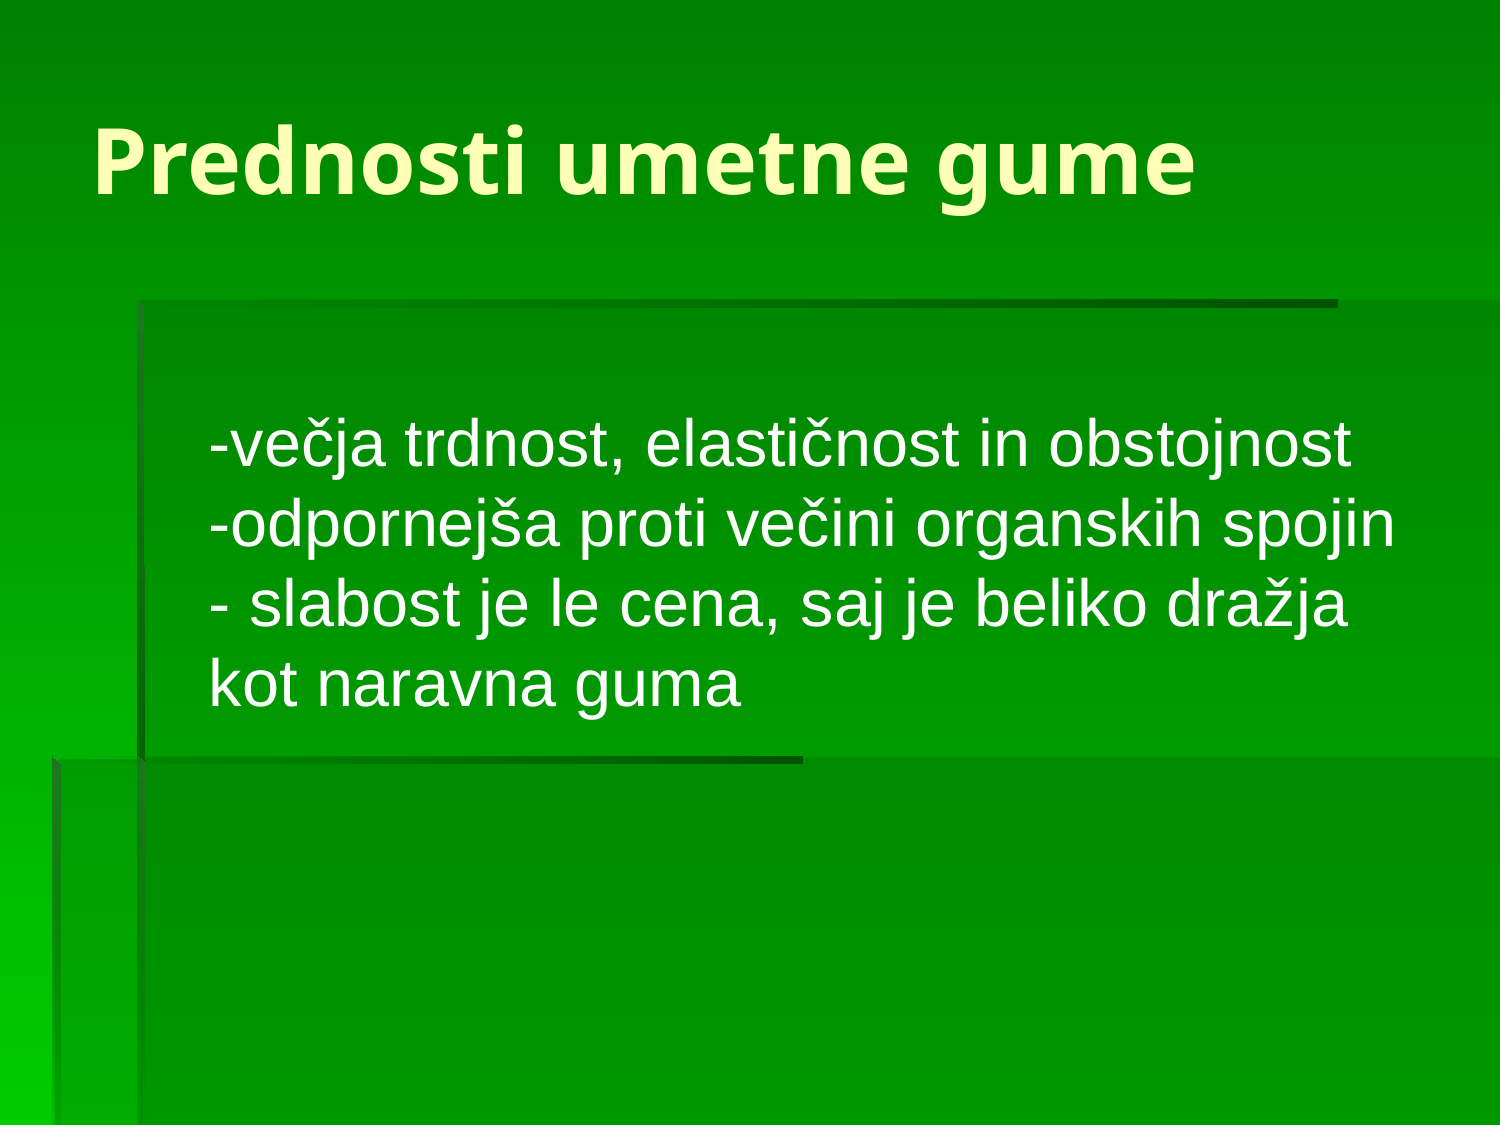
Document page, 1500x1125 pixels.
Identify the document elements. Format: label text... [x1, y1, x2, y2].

title Prednosti umetne gume [75, 40, 1451, 275]
list -večja trdnost, elastičnost in obstojnost -odpornejša proti večini organskih spojin - slabost je le cena, saj je beliko dražja kot naravna guma [137, 312, 1451, 1000]
